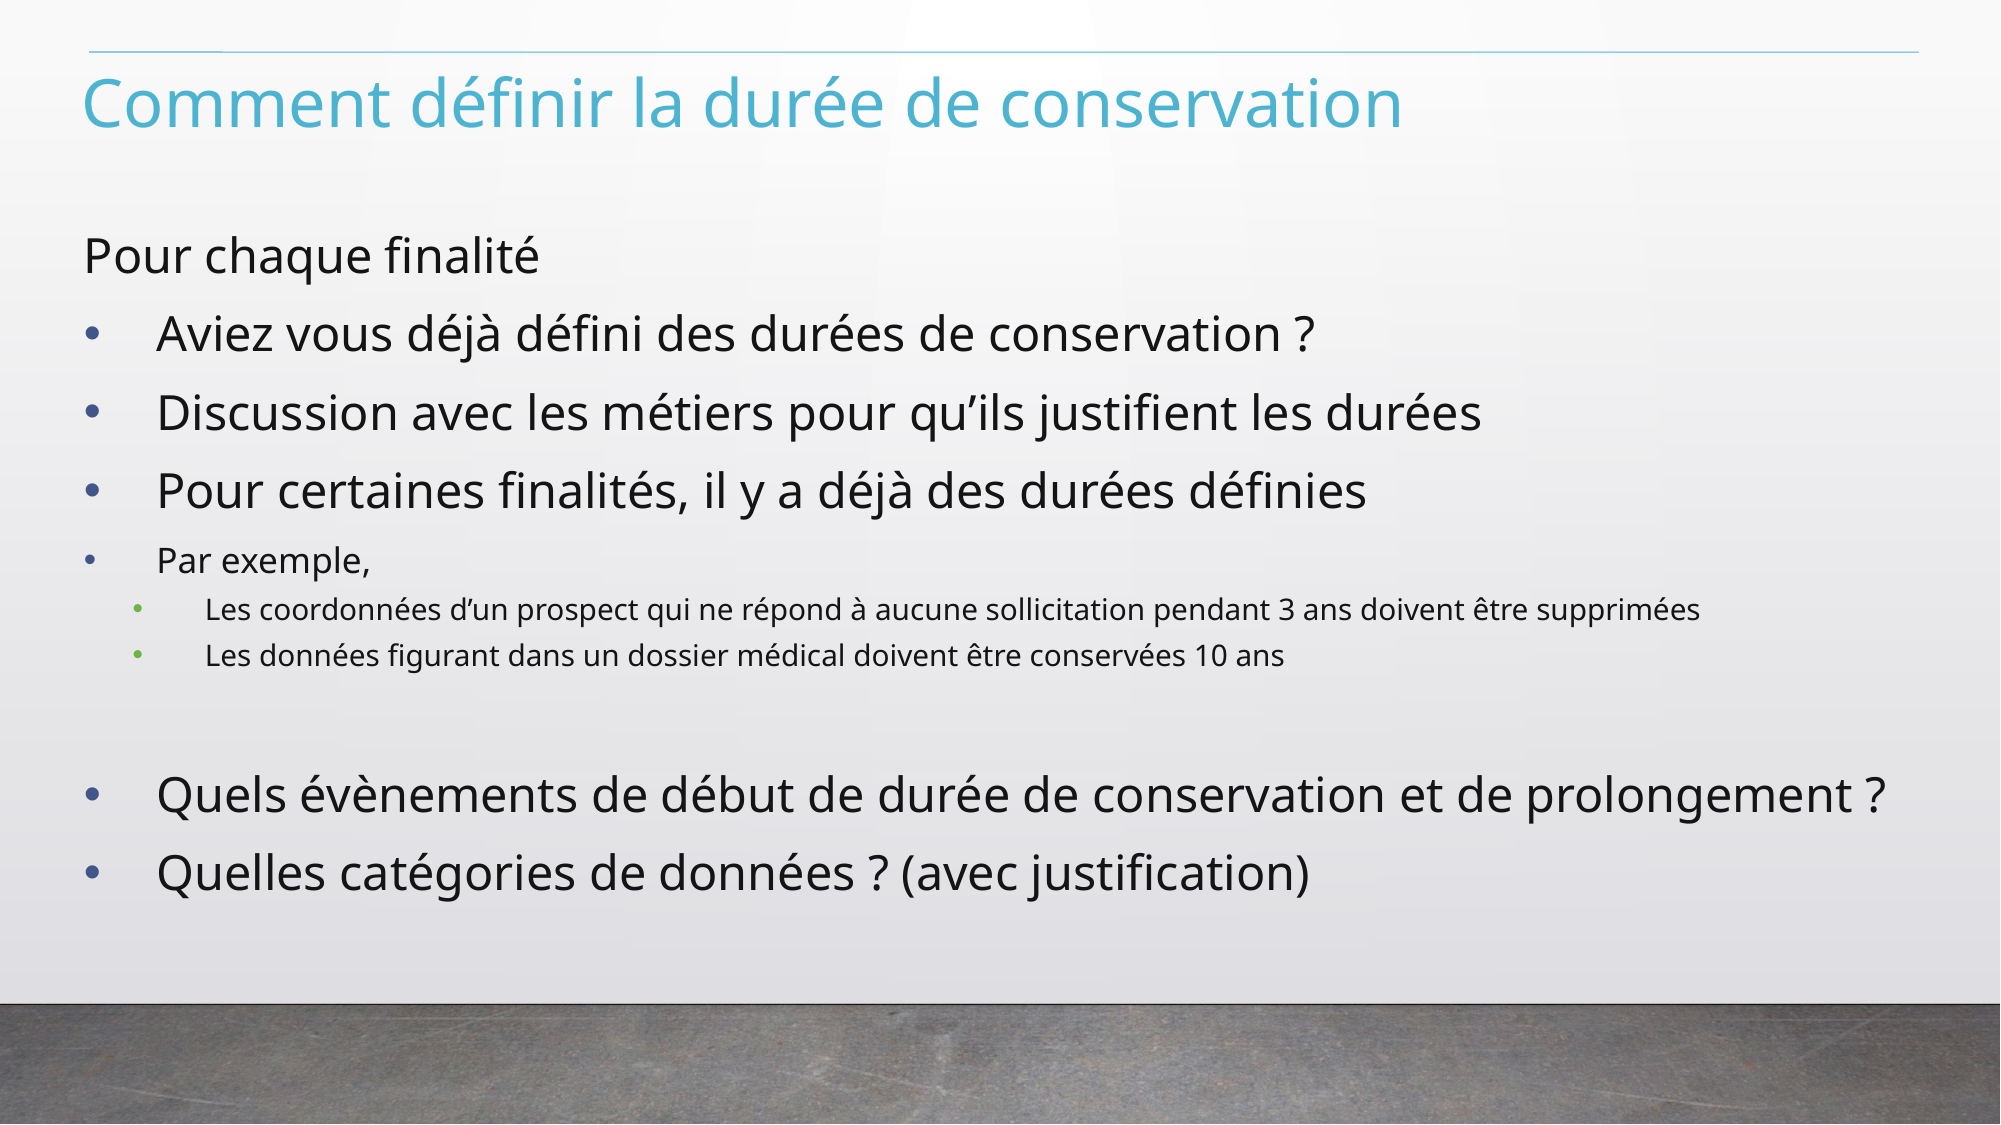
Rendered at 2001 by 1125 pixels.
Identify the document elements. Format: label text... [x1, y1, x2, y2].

title Comment définir la durée de conservation [66, 52, 1918, 153]
picture [0, 1004, 2000, 1124]
list Pour chaque finalité Aviez vous déjà défini des durées de conservation ? Discussion avec les métiers pour qu’ils justifient les durées Pour certaines finalités, il y a déjà des durées définies Par exemple, Les coordonnées d’un prospect qui ne répond à aucune sollicitation pendant 3 ans doivent être supprimées Les données figurant dans un dossier médical doivent être conservées 10 ans Quels évènements de début de durée de conservation et de prolongement ? Quelles catégories de données ? (avec justification) [68, 217, 1920, 935]
